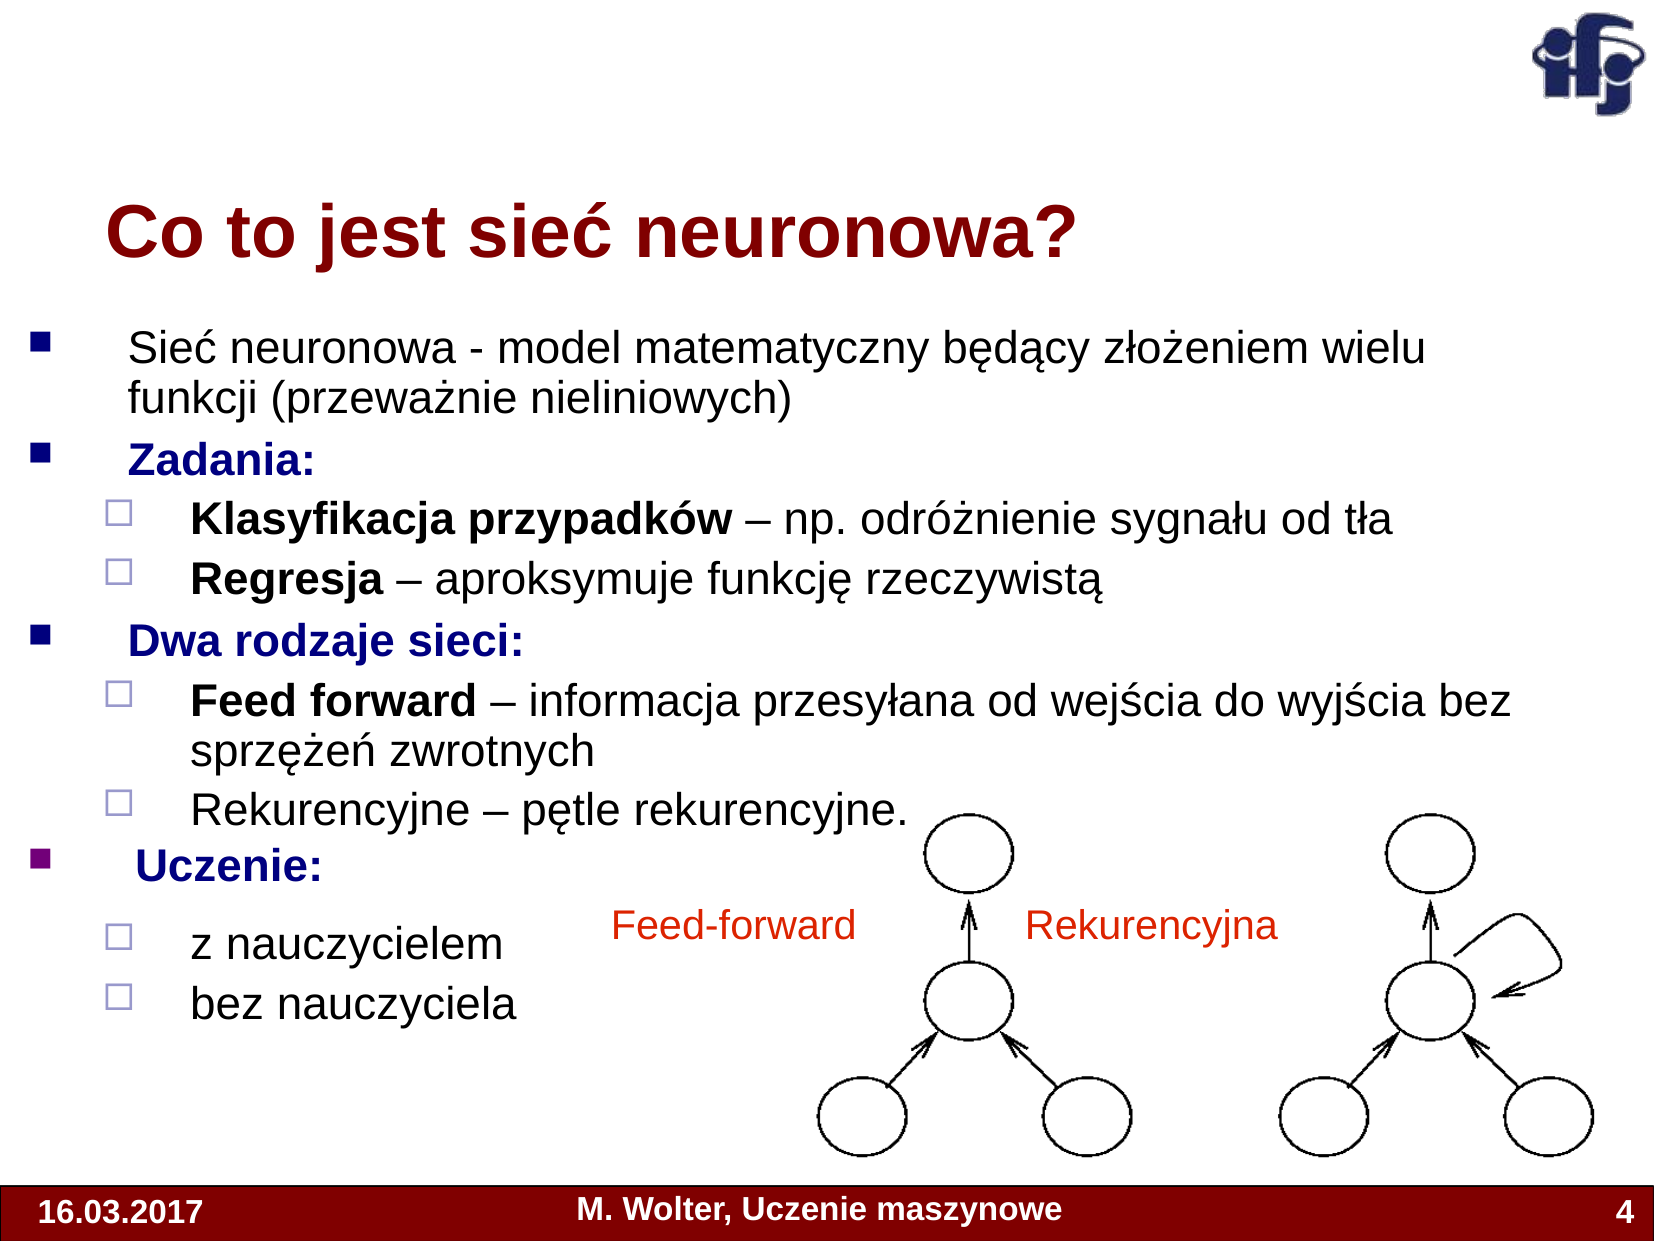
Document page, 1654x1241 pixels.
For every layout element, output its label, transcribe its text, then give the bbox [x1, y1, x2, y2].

text_box Rekurencyjna [1010, 894, 1380, 973]
picture [1525, 0, 1654, 91]
picture [800, 788, 1651, 1172]
title Co to jest sieć neuronowa? [91, 91, 1654, 365]
list Sieć neuronowa - model matematyczny będący złożeniem wielu funkcji (przeważnie nieliniowych) Zadania: Klasyfikacja przypadków – np. odróżnienie sygnału od tła Regresja – aproksymuje funkcję rzeczywistą Dwa rodzaje sieci: Feed forward – informacja przesyłana od wejścia do wyjścia bez sprzężeń zwrotnych Rekurencyjne – pętle rekurencyjne. Uczenie: z nauczycielem bez nauczyciela [12, 316, 1576, 1050]
text_box Feed-forward [595, 894, 957, 973]
